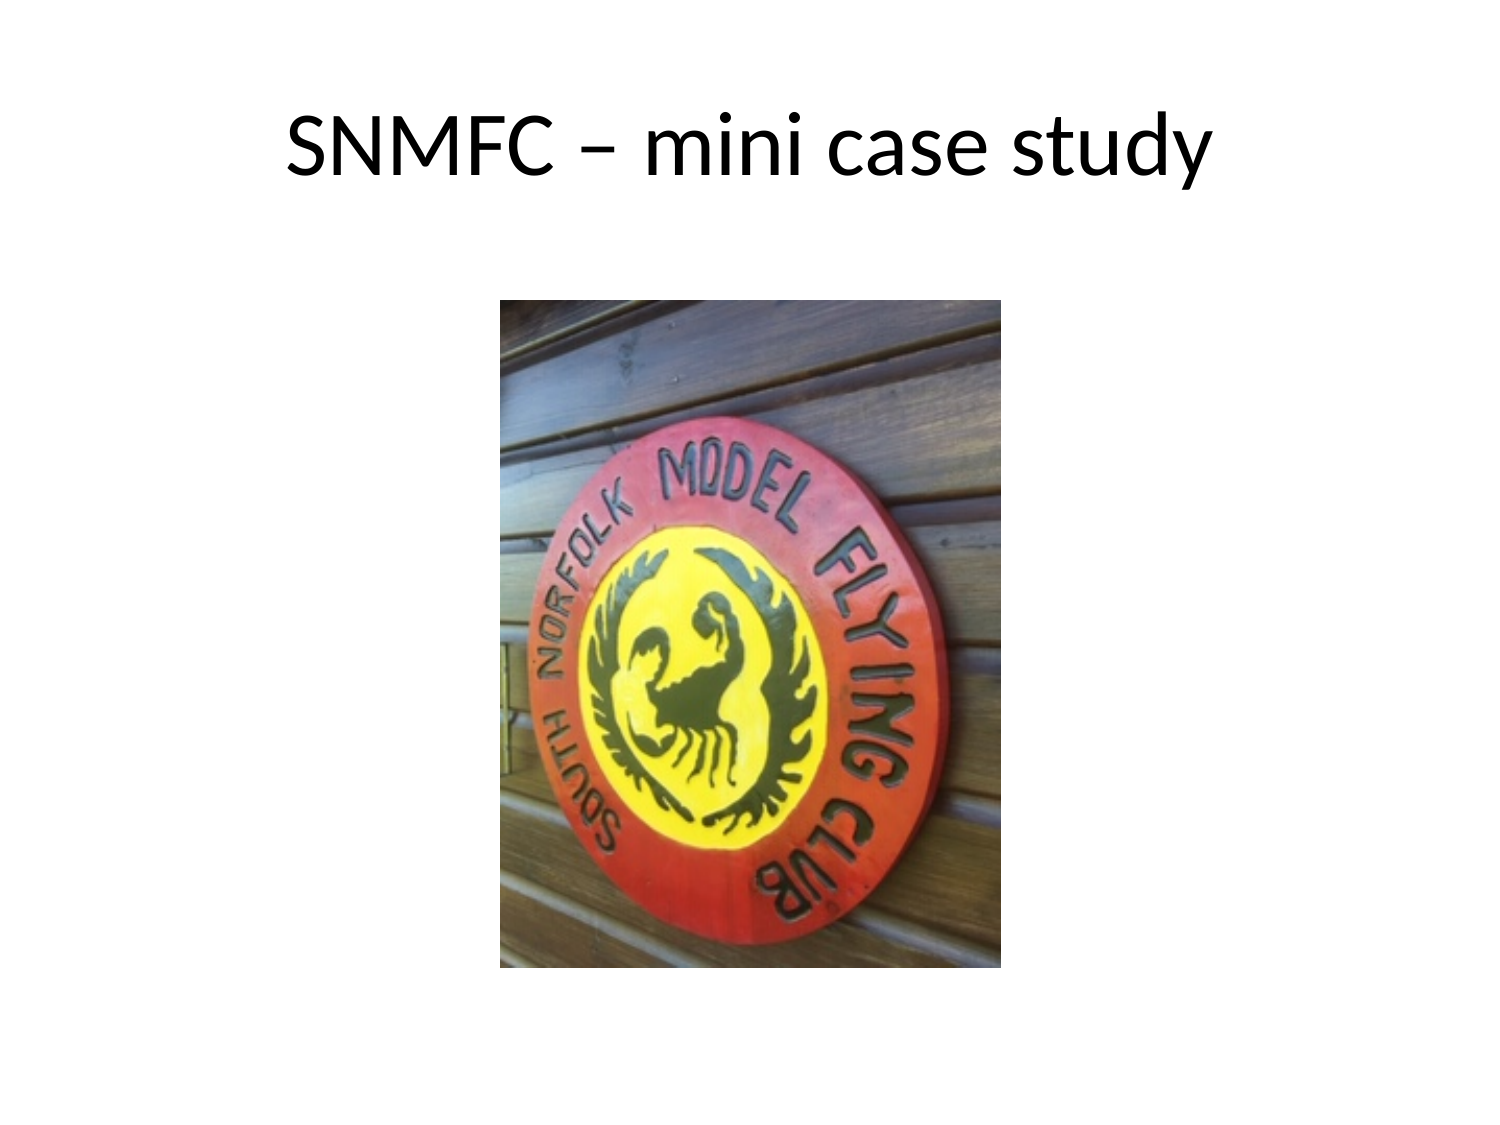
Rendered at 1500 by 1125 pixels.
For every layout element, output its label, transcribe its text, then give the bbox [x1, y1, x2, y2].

picture [500, 300, 1001, 968]
title SNMFC – mini case study [75, 45, 1426, 233]
